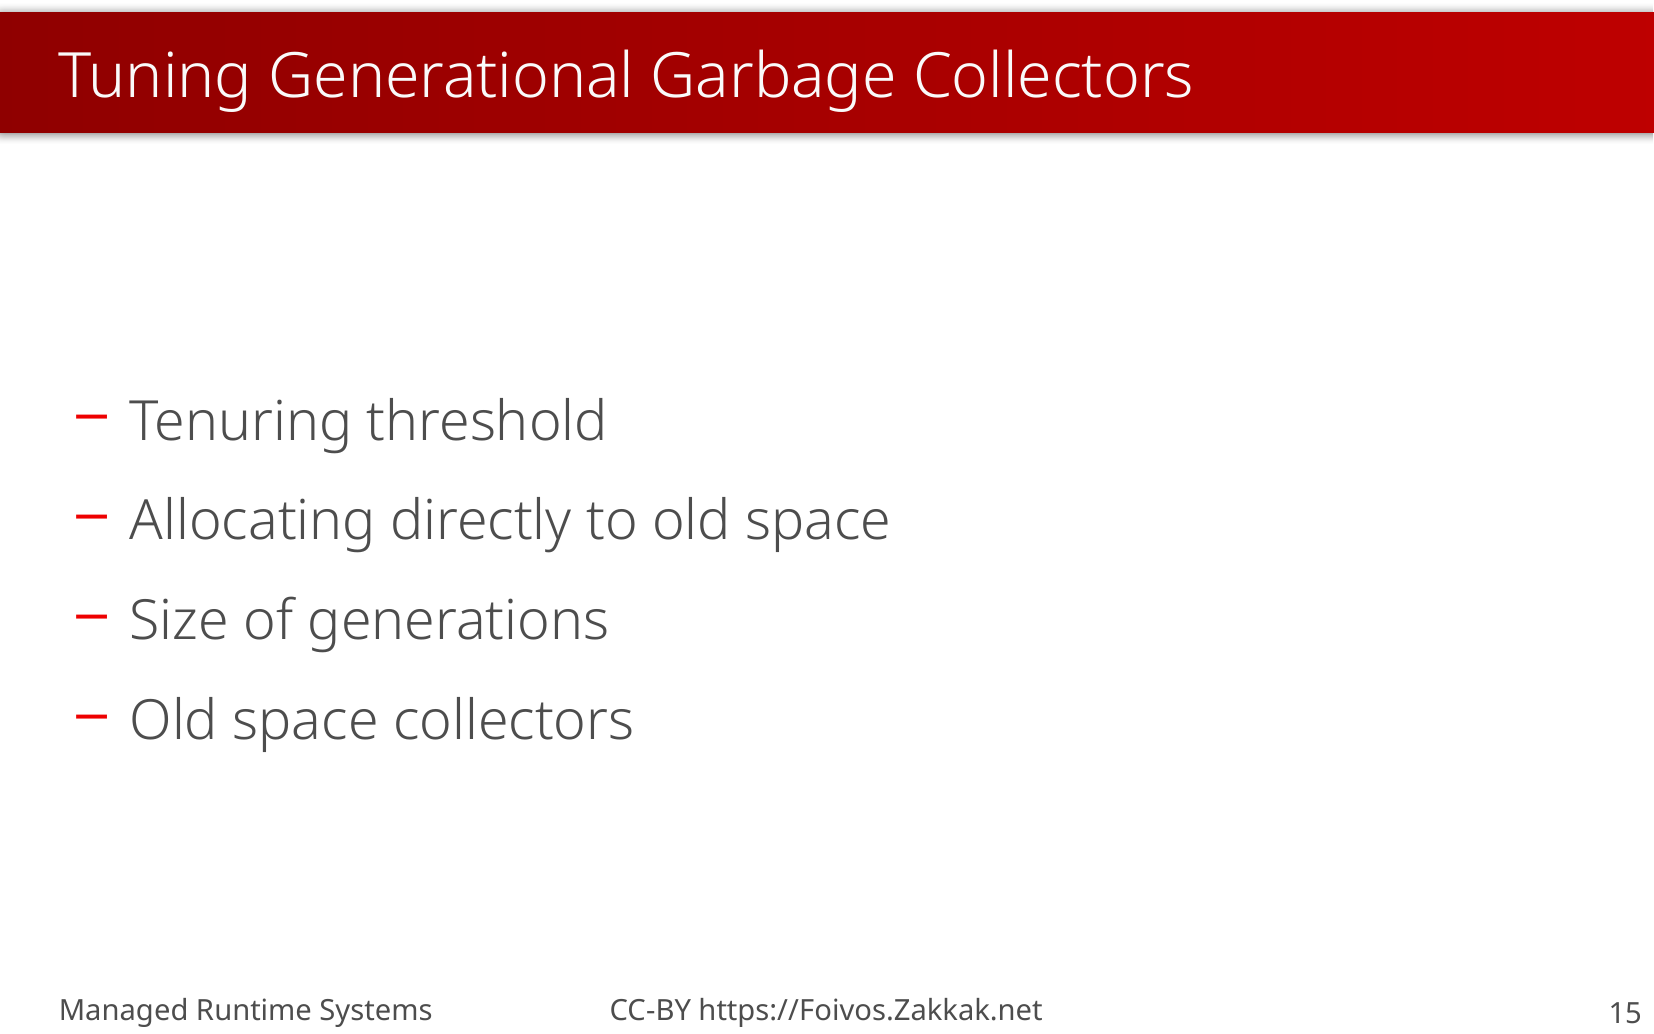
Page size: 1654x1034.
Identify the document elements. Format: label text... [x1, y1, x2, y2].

list Tenuring threshold Allocating directly to old space Size of generations Old space collectors [58, 176, 1594, 960]
title Tuning Generational Garbage Collectors [58, 7, 1329, 139]
